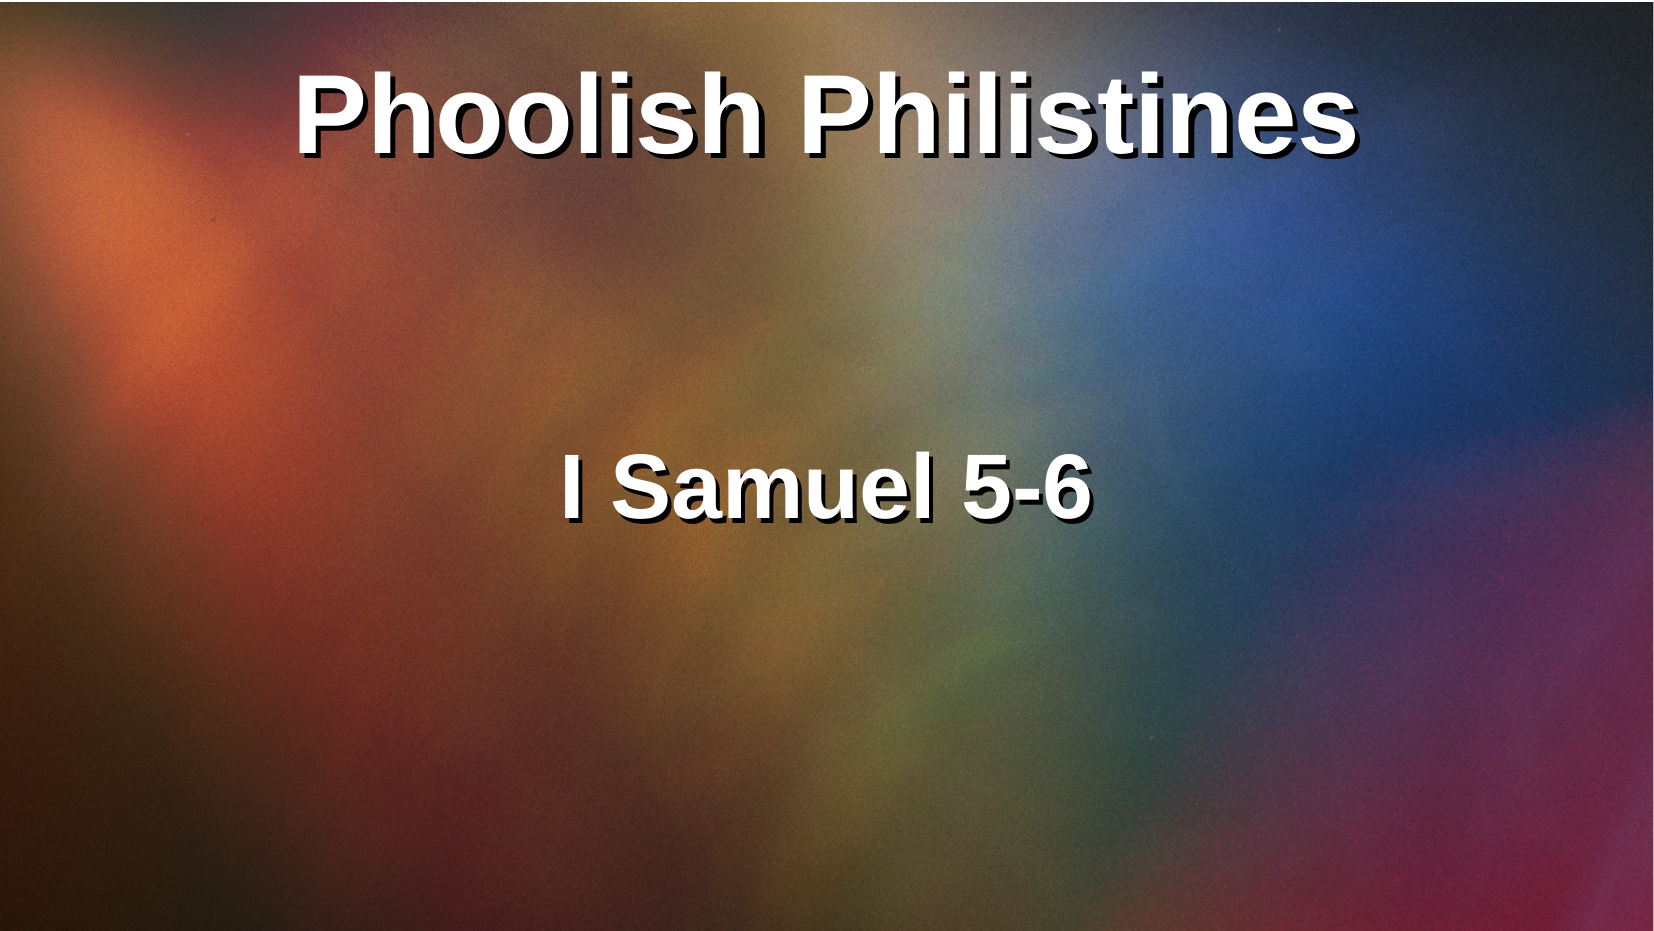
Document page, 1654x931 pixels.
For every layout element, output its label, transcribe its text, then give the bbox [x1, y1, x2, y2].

subtitle I Samuel 5-6 [82, 217, 1571, 758]
title Phoolish Philistines [82, 37, 1571, 193]
picture [0, 2, 1654, 931]
